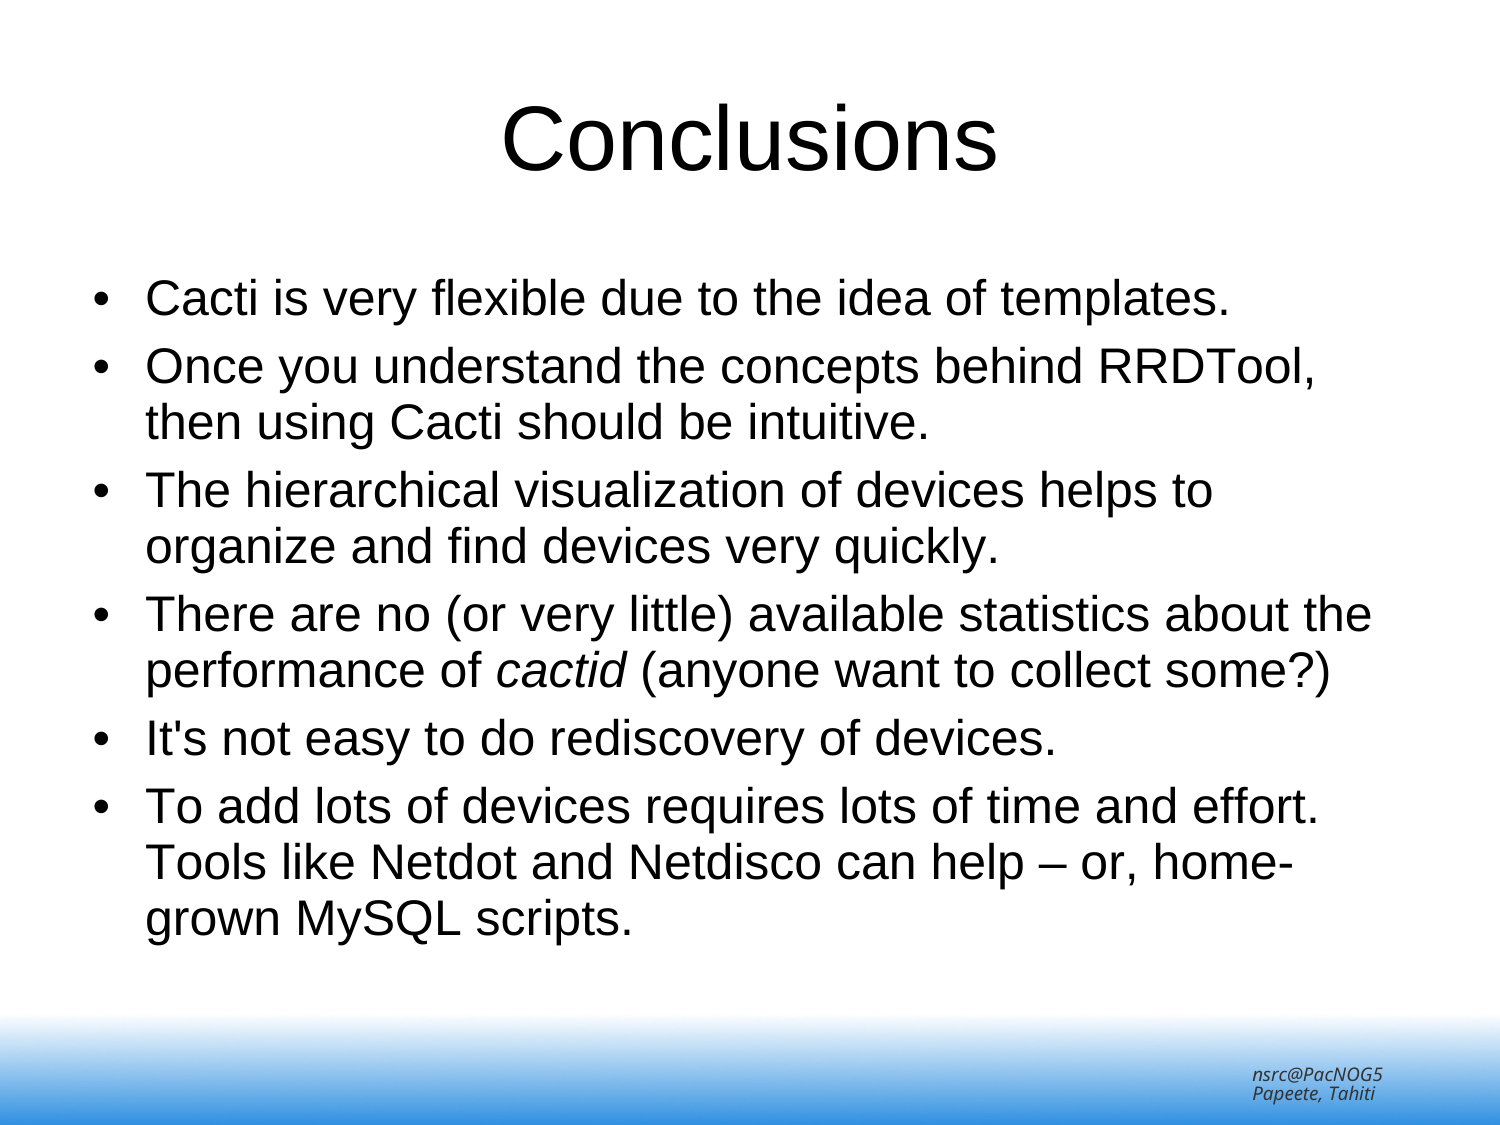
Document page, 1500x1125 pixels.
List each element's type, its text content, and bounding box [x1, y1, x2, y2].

picture [0, 1012, 1500, 1125]
title Conclusions [75, 45, 1426, 233]
list Cacti is very flexible due to the idea of templates. Once you understand the concepts behind RRDTool, then using Cacti should be intuitive. The hierarchical visualization of devices helps to organize and find devices very quickly. There are no (or very little) available statistics about the performance of cactid (anyone want to collect some?) It's not easy to do rediscovery of devices. To add lots of devices requires lots of time and effort. Tools like Netdot and Netdisco can help – or, home-grown MySQL scripts. [75, 262, 1426, 1006]
